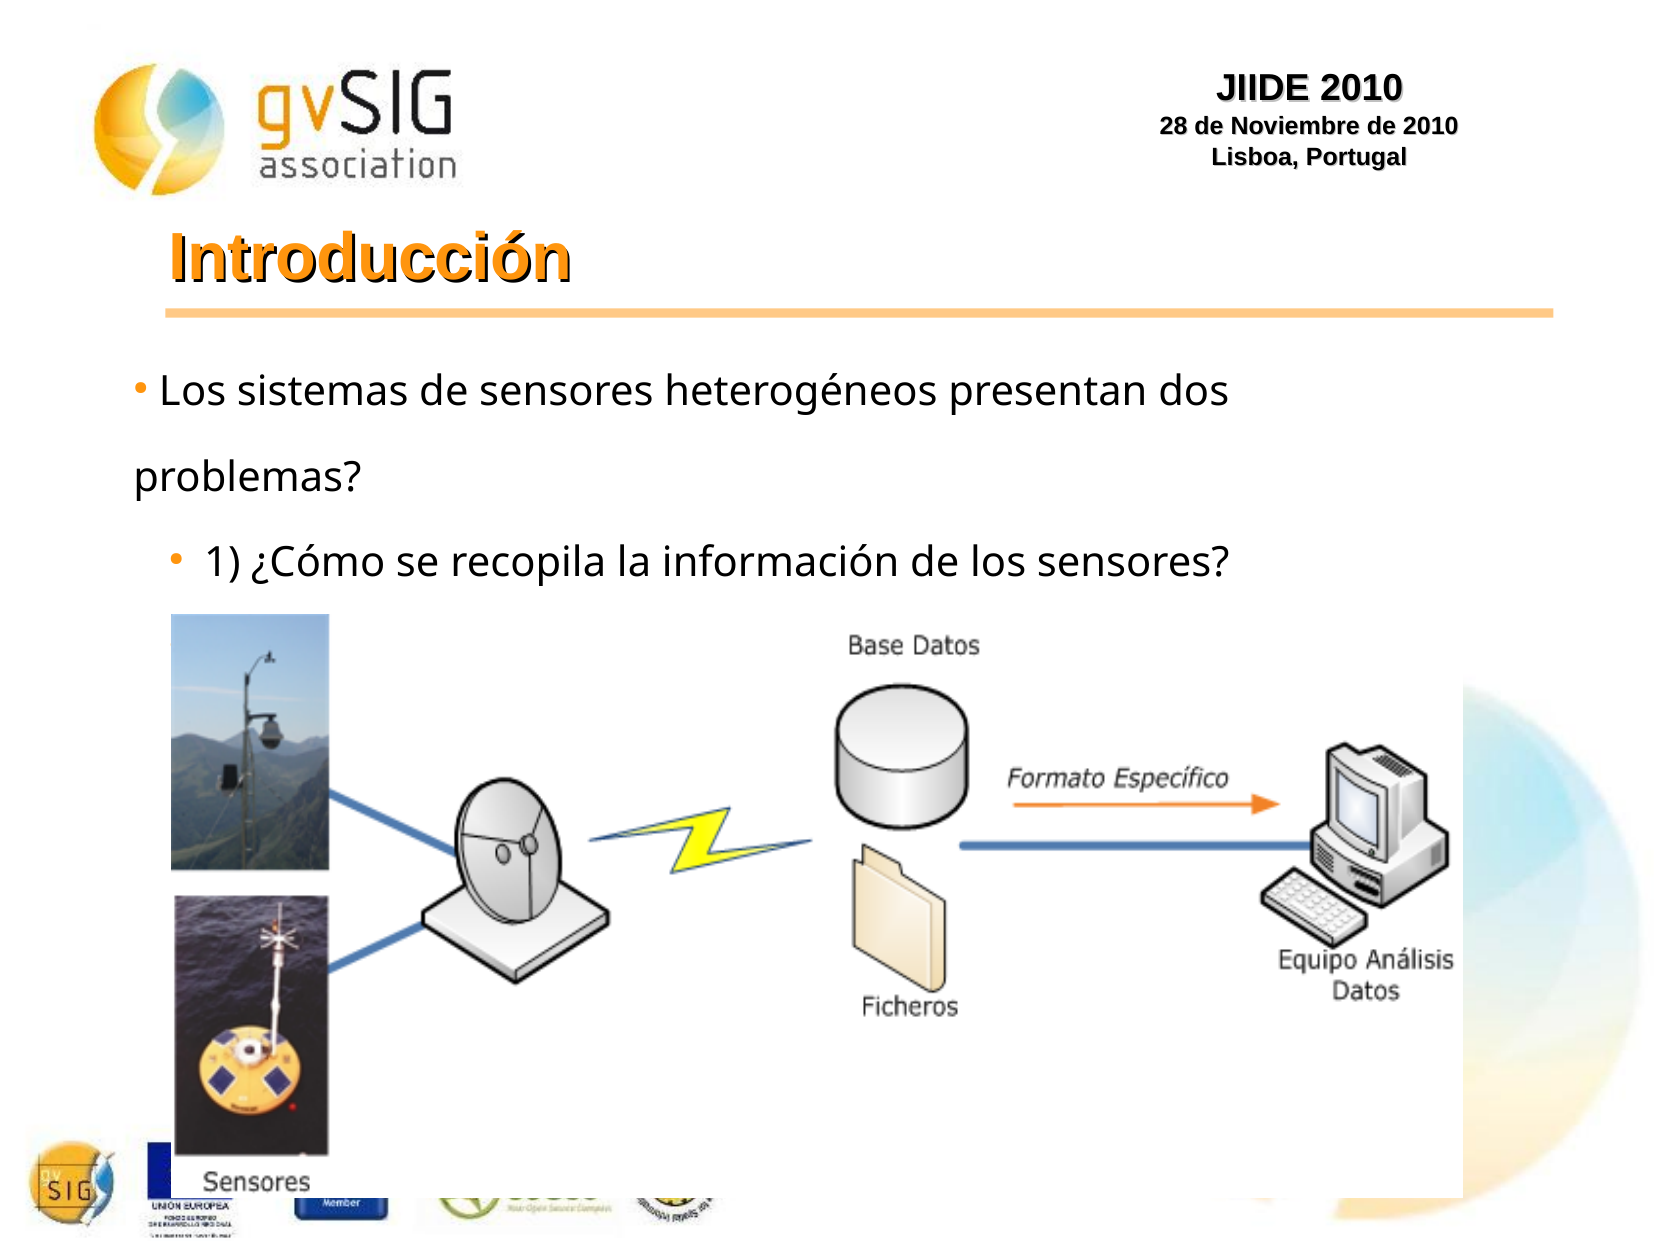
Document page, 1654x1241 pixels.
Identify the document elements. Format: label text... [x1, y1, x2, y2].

picture [1, 0, 1654, 1241]
text_box Los sistemas de sensores heterogéneos presentan dos problemas? 1) ¿Cómo se recopila la información de los sensores? 2) ¿Cómo se accede a ella? [118, 325, 1477, 655]
text_box Introducción [153, 212, 588, 302]
